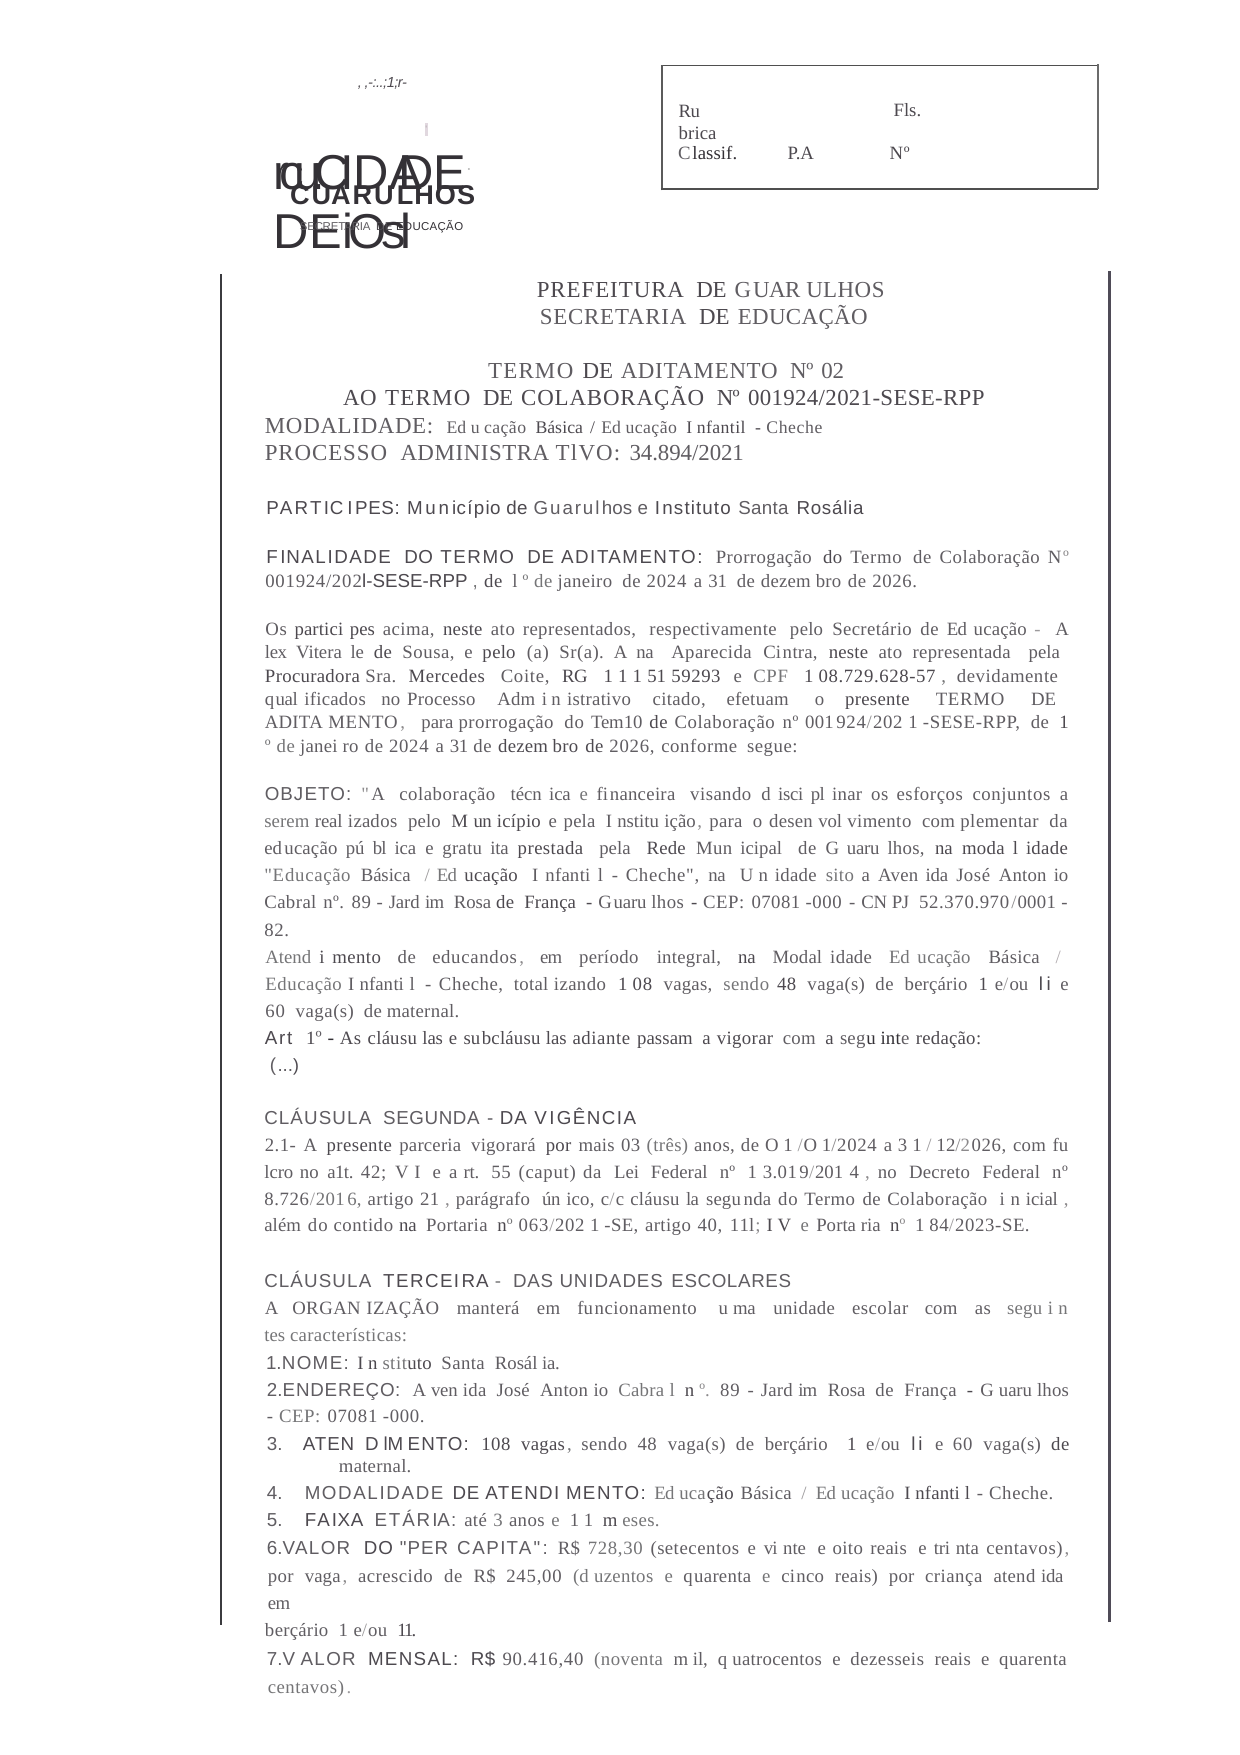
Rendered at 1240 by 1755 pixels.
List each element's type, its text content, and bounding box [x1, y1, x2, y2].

text_box P.A [787, 141, 817, 160]
text_box Ru brica [678, 98, 742, 118]
text_box rcu:CIDADE.DEiOsl [271, 141, 499, 195]
text_box PREFEITURA DE GUAR ULHOS SECRETARIA DE EDUCAÇÃO TERMO DE ADITAMENTO Nº 02 AO TERMO DE COLABORAÇÃO Nº 001924/2021-SESE-RPP MODALIDADE: Ed u cação Básica / Ed ucação I nfantil - Cheche PROCESSO ADMINISTRA TlVO: 34.894/2021 PARTICIPES: Município de Guarulhos e Instituto Santa Rosália FINALIDADE DO TERMO DE ADITAMENTO: Prorrogação do Termo de Colaboração Nº 001924/202l-SESE-RPP , de l º de janeiro de 2024 a 31 de dezem bro de 2026. Os partici pes acima, neste ato representados, respectivamente pelo Secretário de Ed ucação - A lex Vitera le de Sousa, e pelo (a) Sr(a). A na Aparecida Cintra, neste ato representada pela Procuradora Sra. Mercedes Coite, RG 1 1 1 51 59293 e CPF 1 08.729.628-57 , devidamente qual ificados no Processo Adm i n istrativo citado, efetuam o presente TERMO DE ADITA MENTO, para prorrogação do Tem10 de Colaboração nº 001924/202 1 -SESE-RPP, de 1 º de janei ro de 2024 a 31 de dezem bro de 2026, conforme segue: OBJETO: "A colaboração técn ica e financeira visando d isci pl inar os esforços conjuntos a serem real izados pelo M un icípio e pela I nstitu ição, para o desen vol vimento com plementar da educação pú bl ica e gratu ita prestada pela Rede Mun icipal de G uaru lhos, na moda l idade "Educação Básica / Ed ucação I nfanti l - Cheche", na U n idade sito a Aven ida José Anton io Cabral nº. 89 - Jard im Rosa de França - Guaru lhos - CEP: 07081 -000 - CN PJ 52.370.970/0001 -82. Atend i mento de educandos, em período integral, na Modal idade Ed ucação Básica / Educação I nfanti l - Cheche, total izando 1 08 vagas, sendo 48 vaga(s) de berçário 1 e/ou li e 60 vaga(s) de maternal. Art 1º - As cláusu las e subcláusu las adiante passam a vigorar com a segu inte redação: (...) CLÁUSULA SEGUNDA - DA VIGÊNCIA 2.1- A presente parceria vigorará por mais 03 (três) anos, de O 1 /O 1/2024 a 3 1 / 12/2026, com fu lcro no a1t. 42; V I e a rt. 55 (caput) da Lei Federal nº 1 3.019/201 4 , no Decreto Federal nº 8.726/2016, artigo 21 , parágrafo ún ico, c/c cláusu la segunda do Termo de Colaboração i n icial , além do contido na Portaria nº 063/202 1 -SE, artigo 40, 11l; I V e Porta ria nº 1 84/2023-SE. CLÁUSULA TERCEIRA - DAS UNIDADES ESCOLARES A ORGAN IZAÇÃO manterá em funcionamento u ma unidade escolar com as segu i n tes características: NOME: I n stituto Santa Rosál ia. ENDEREÇO: A ven ida José Anton io Cabra l n º. 89 - Jard im Rosa de França - G uaru lhos - CEP: 07081 -000. ATEN DlMENTO: 108 vagas, sendo 48 vaga(s) de berçário 1 e/ou li e 60 vaga(s) de maternal. MODALIDADE DE ATENDI MENTO: Ed ucação Básica / Ed ucação I nfanti l - Cheche. FAIXA ETÁRIA: até 3 anos e 1 1 m eses. VALOR DO "PER CAPITA": R$ 728,30 (setecentos e vi nte e oito reais e tri nta centavos), por vaga, acrescido de R$ 245,00 (d uzentos e quarenta e cinco reais) por criança atend ida em berçário 1 e/ou 11. V ALOR MENSAL: R$ 90.416,40 (noventa m il, q uatrocentos e dezesseis reais e quarenta centavos). [261, 274, 1071, 1613]
text_box Nº [889, 140, 911, 160]
text_box ' [423, 123, 431, 137]
text_box CUARULHOS SECRETARIA DE EDUCAÇÃO [288, 177, 481, 232]
text_box Classif. [678, 141, 739, 160]
text_box ,,-:..;1;r- [355, 72, 411, 92]
text_box Fls. [893, 97, 922, 117]
